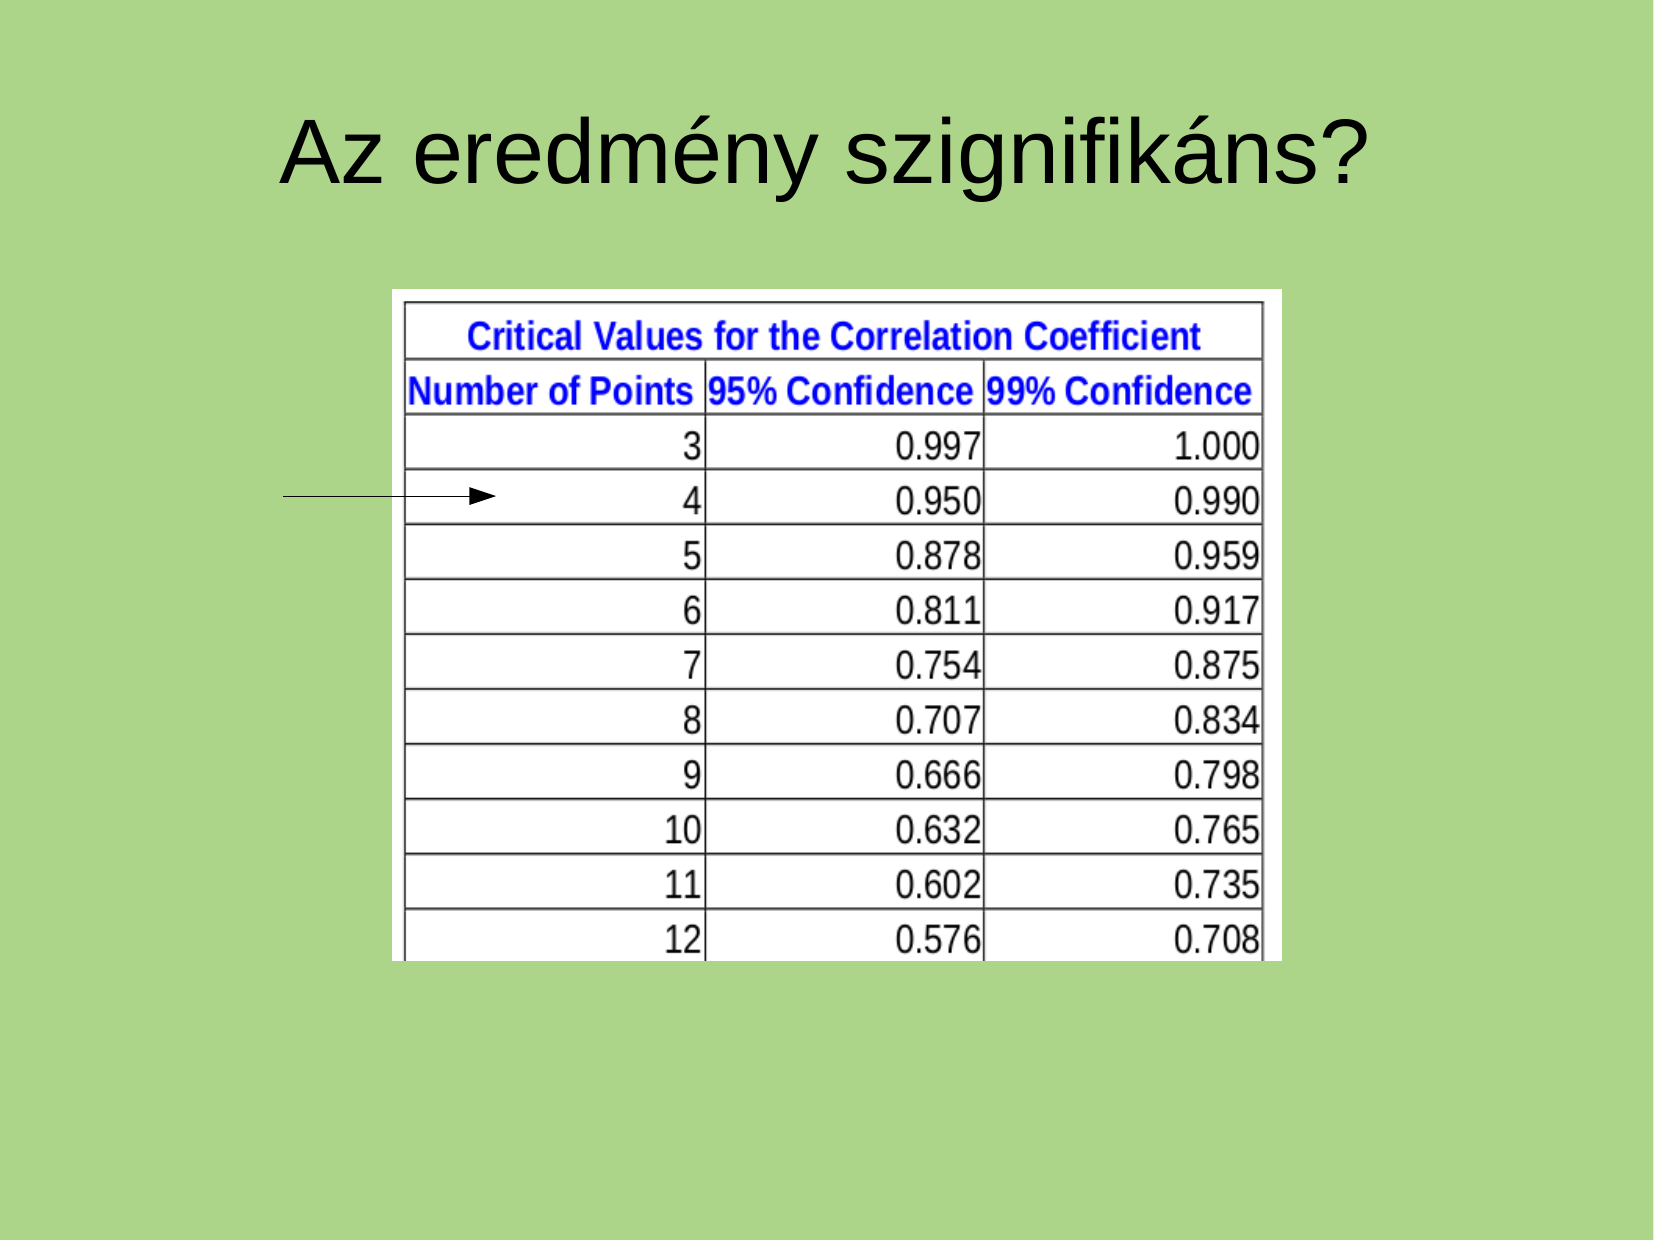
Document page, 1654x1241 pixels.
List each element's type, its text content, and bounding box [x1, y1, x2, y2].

picture [392, 289, 1282, 961]
title Az eredmény szignifikáns? [82, 49, 1569, 255]
